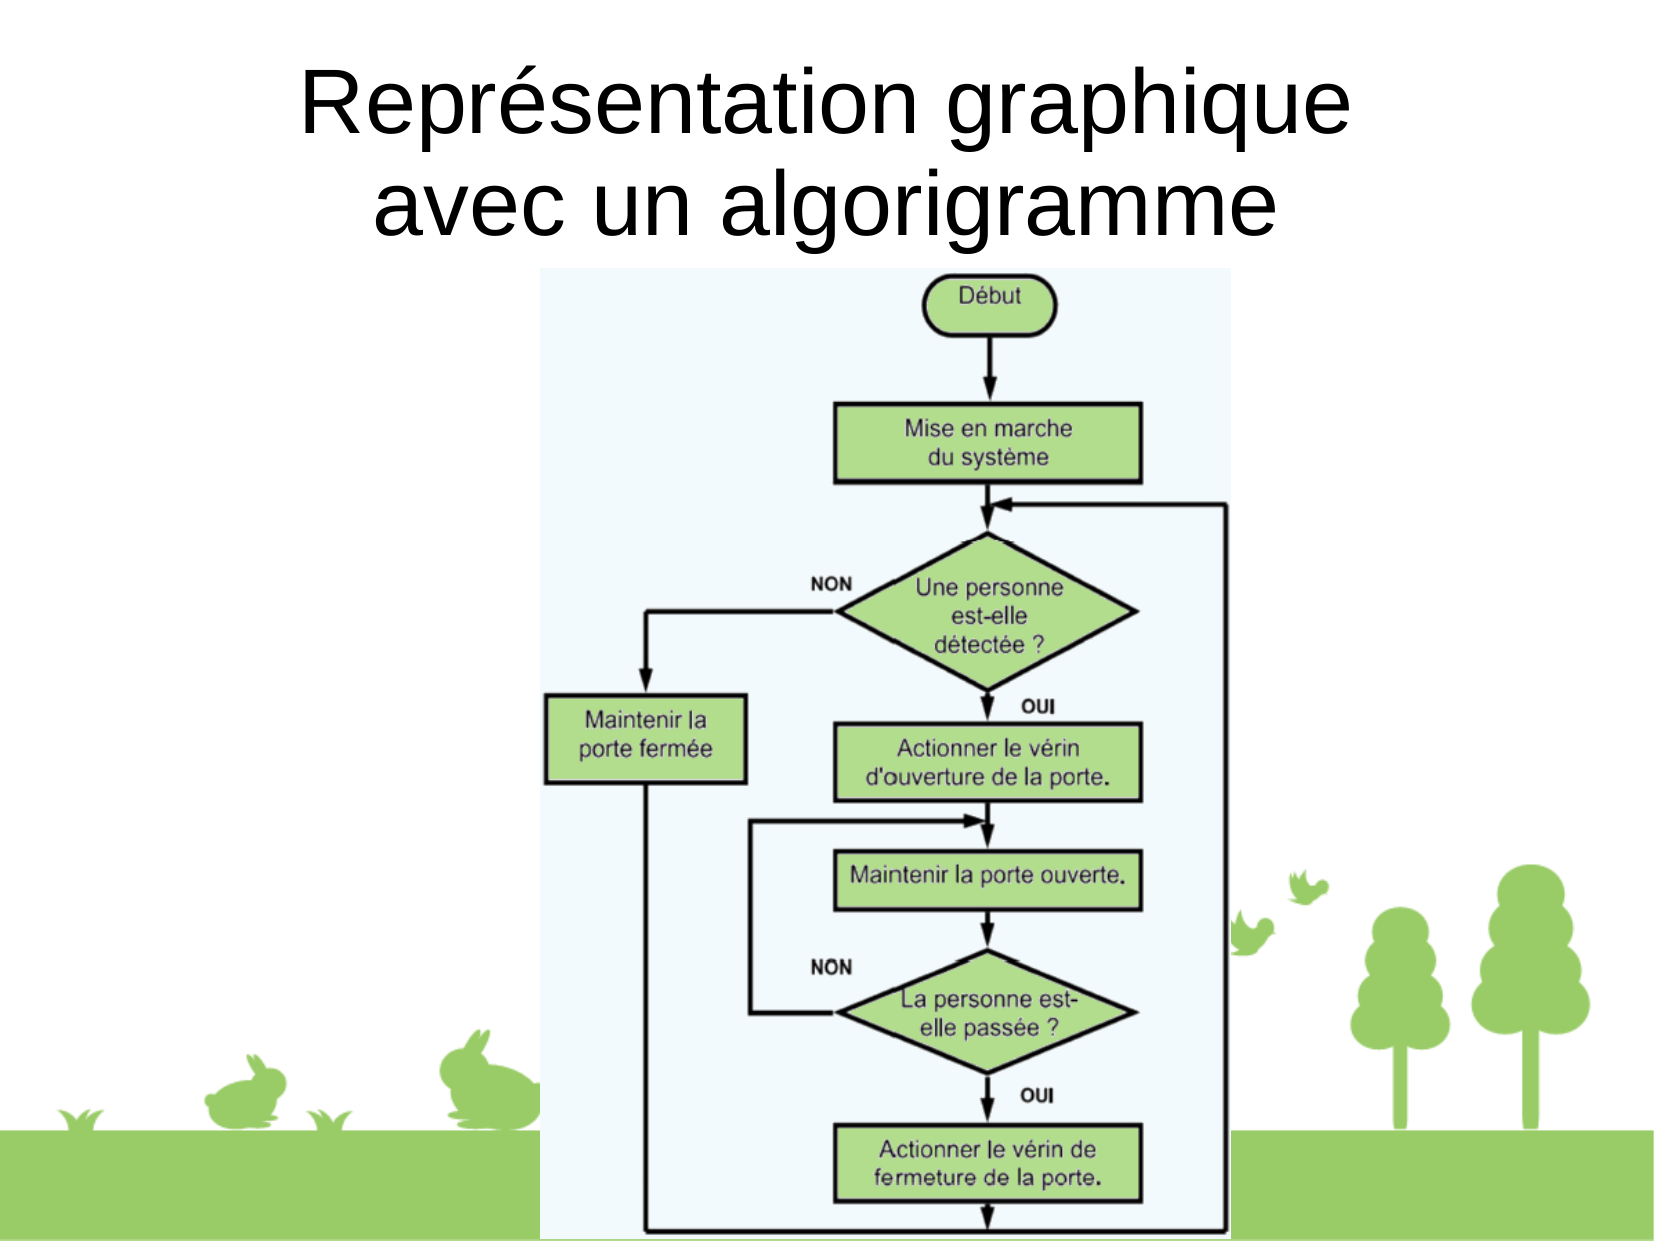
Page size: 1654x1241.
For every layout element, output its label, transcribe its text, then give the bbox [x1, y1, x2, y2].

picture [0, 0, 1654, 1241]
title Représentation graphique avec un algorigramme [82, 49, 1571, 257]
